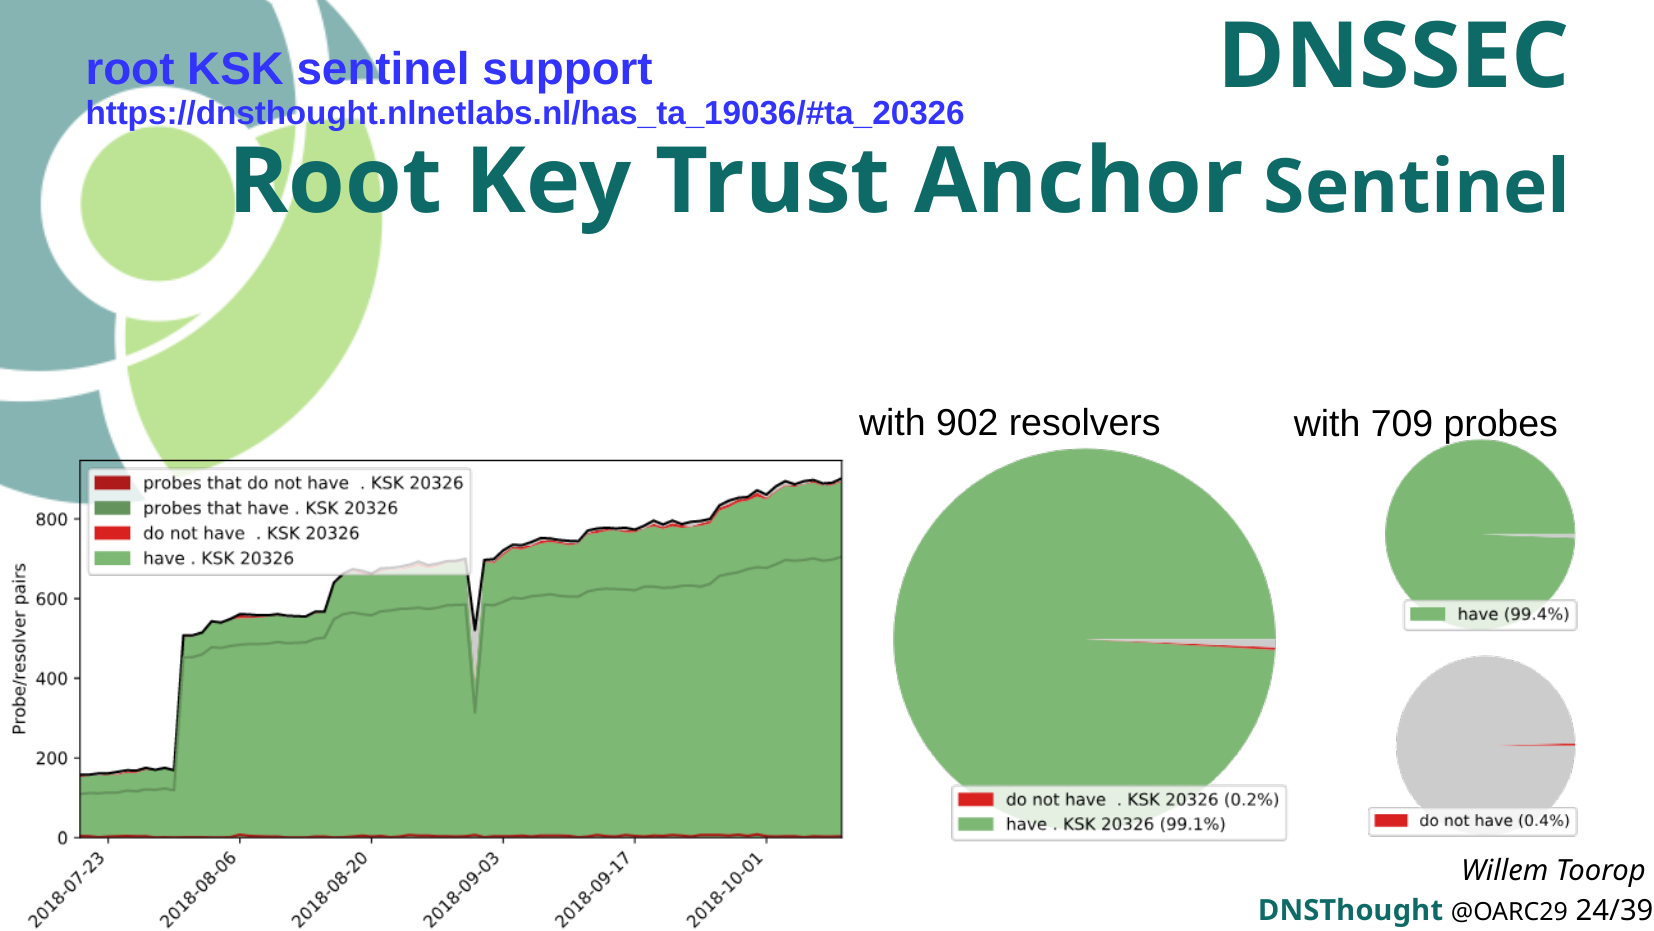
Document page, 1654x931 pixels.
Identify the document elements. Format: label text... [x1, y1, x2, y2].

text_box with 709 probes [1279, 395, 1654, 490]
text_box with 902 resolvers [844, 394, 1306, 442]
text_box root KSK sentinel support https://dnsthought.nlnetlabs.nl/has_ta_19036/#ta_20326 [70, 35, 1010, 125]
title DNSSEC Root Key Trust Anchor Sentinel [82, 8, 1571, 221]
picture [1358, 413, 1601, 860]
picture [0, 0, 1312, 931]
